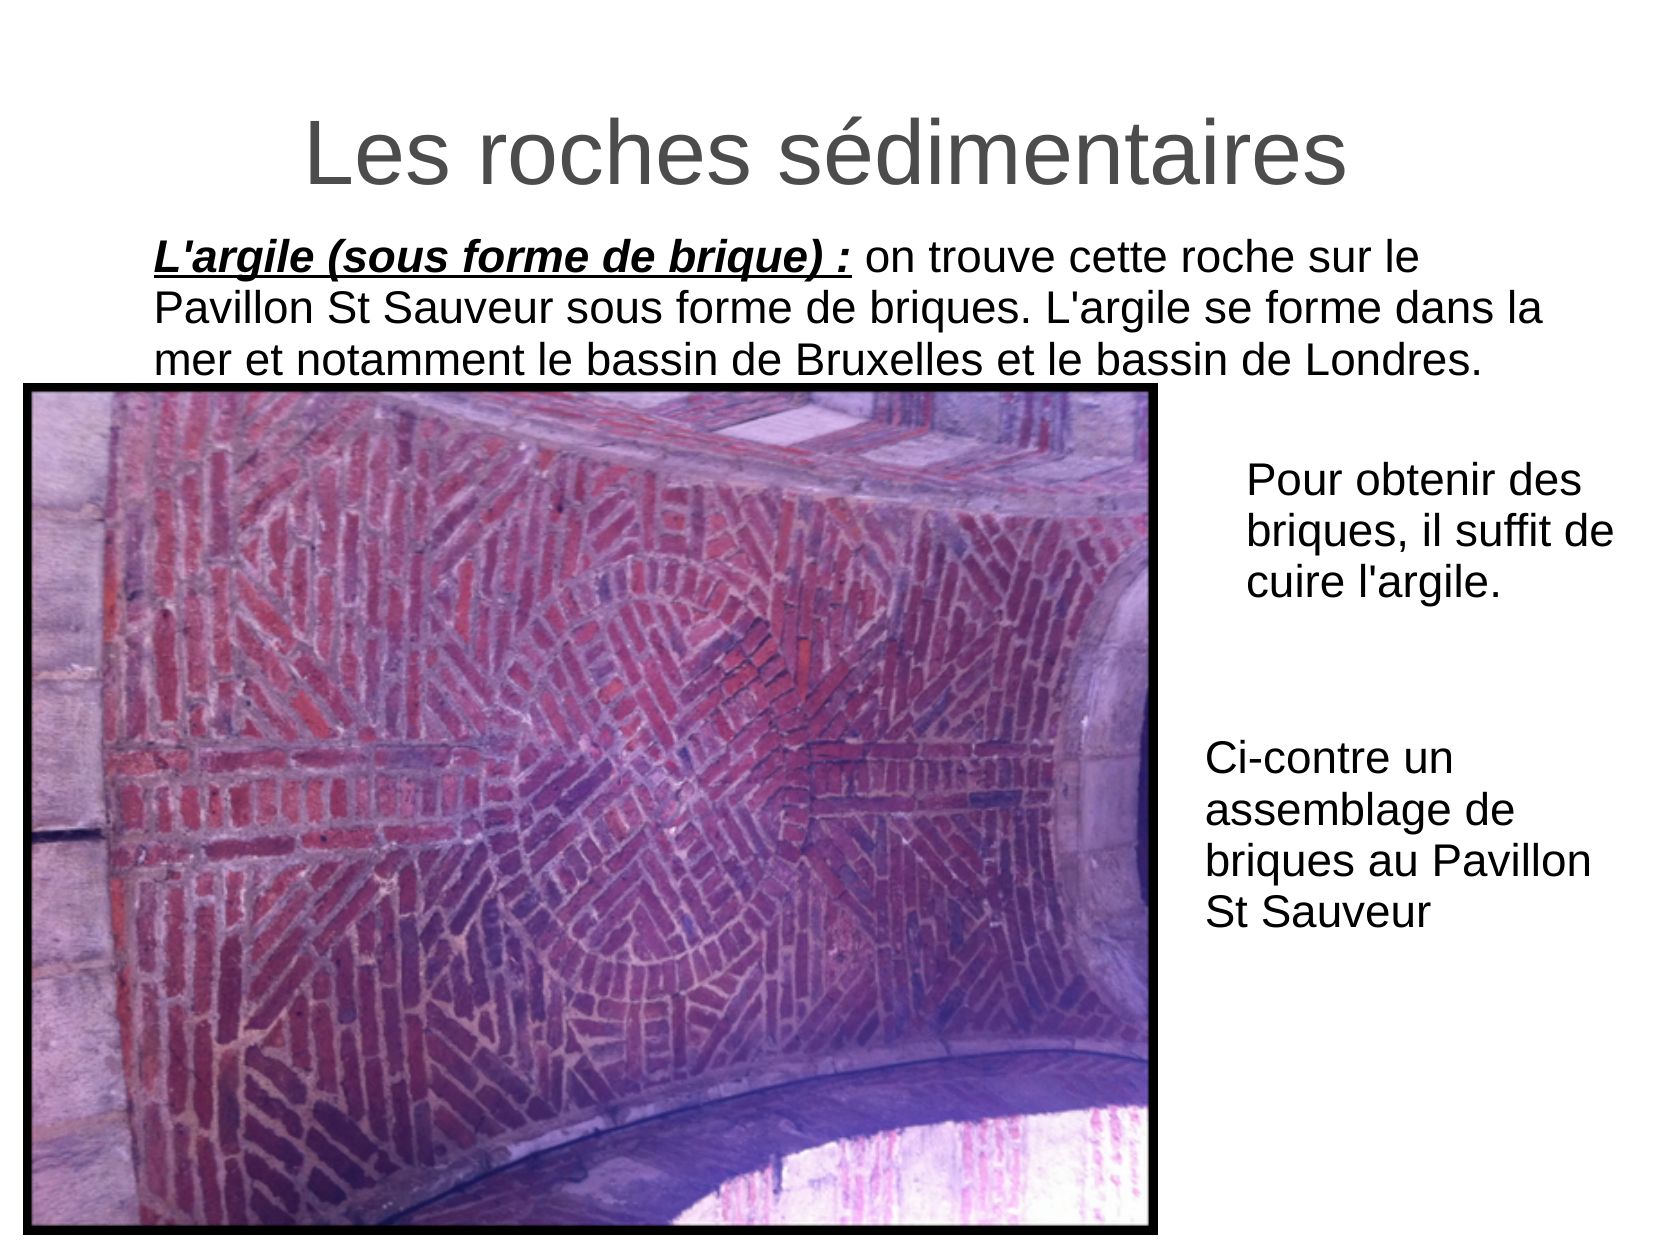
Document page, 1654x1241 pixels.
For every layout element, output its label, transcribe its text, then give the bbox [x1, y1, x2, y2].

list L'argile (sous forme de brique) : on trouve cette roche sur le Pavillon St Sauveur sous forme de briques. L'argile se forme dans la mer et notamment le bassin de Bruxelles et le bassin de Londres. [82, 231, 1571, 732]
picture [23, 383, 1158, 1235]
text_box Pour obtenir des briques, il suffit de cuire l'argile. [1175, 453, 1654, 686]
text_box Ci-contre un assemblage de briques au Pavillon St Sauveur [1133, 732, 1619, 1087]
title Les roches sédimentaires [82, 49, 1571, 231]
